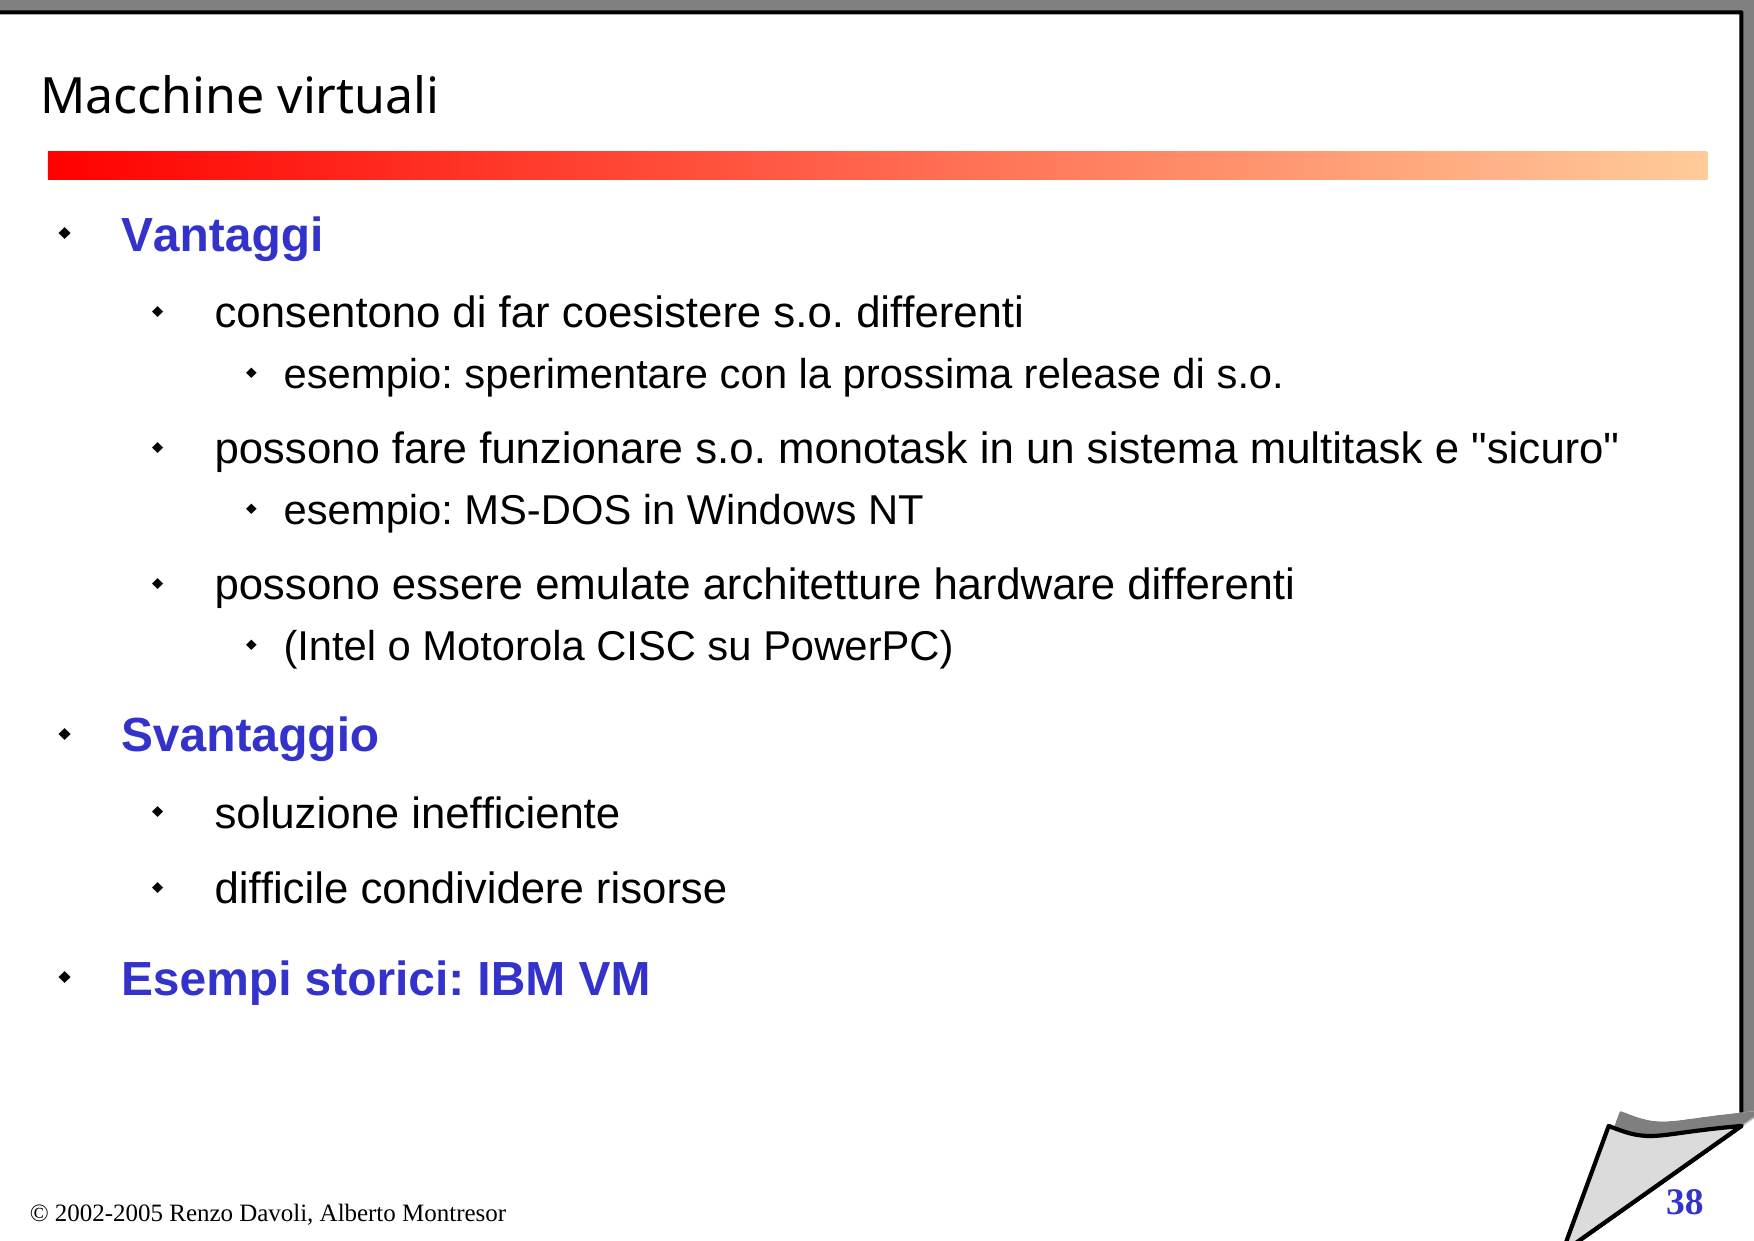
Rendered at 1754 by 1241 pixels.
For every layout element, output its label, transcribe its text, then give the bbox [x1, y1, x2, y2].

list Vantaggi consentono di far coesistere s.o. differenti esempio: sperimentare con la prossima release di s.o. possono fare funzionare s.o. monotask in un sistema multitask e "sicuro" esempio: MS-DOS in Windows NT possono essere emulate architetture hardware differenti (Intel o Motorola CISC su PowerPC) Svantaggio soluzione inefficiente difficile condividere risorse Esempi storici: IBM VM [58, 206, 1696, 1151]
title Macchine virtuali [40, 49, 1714, 144]
